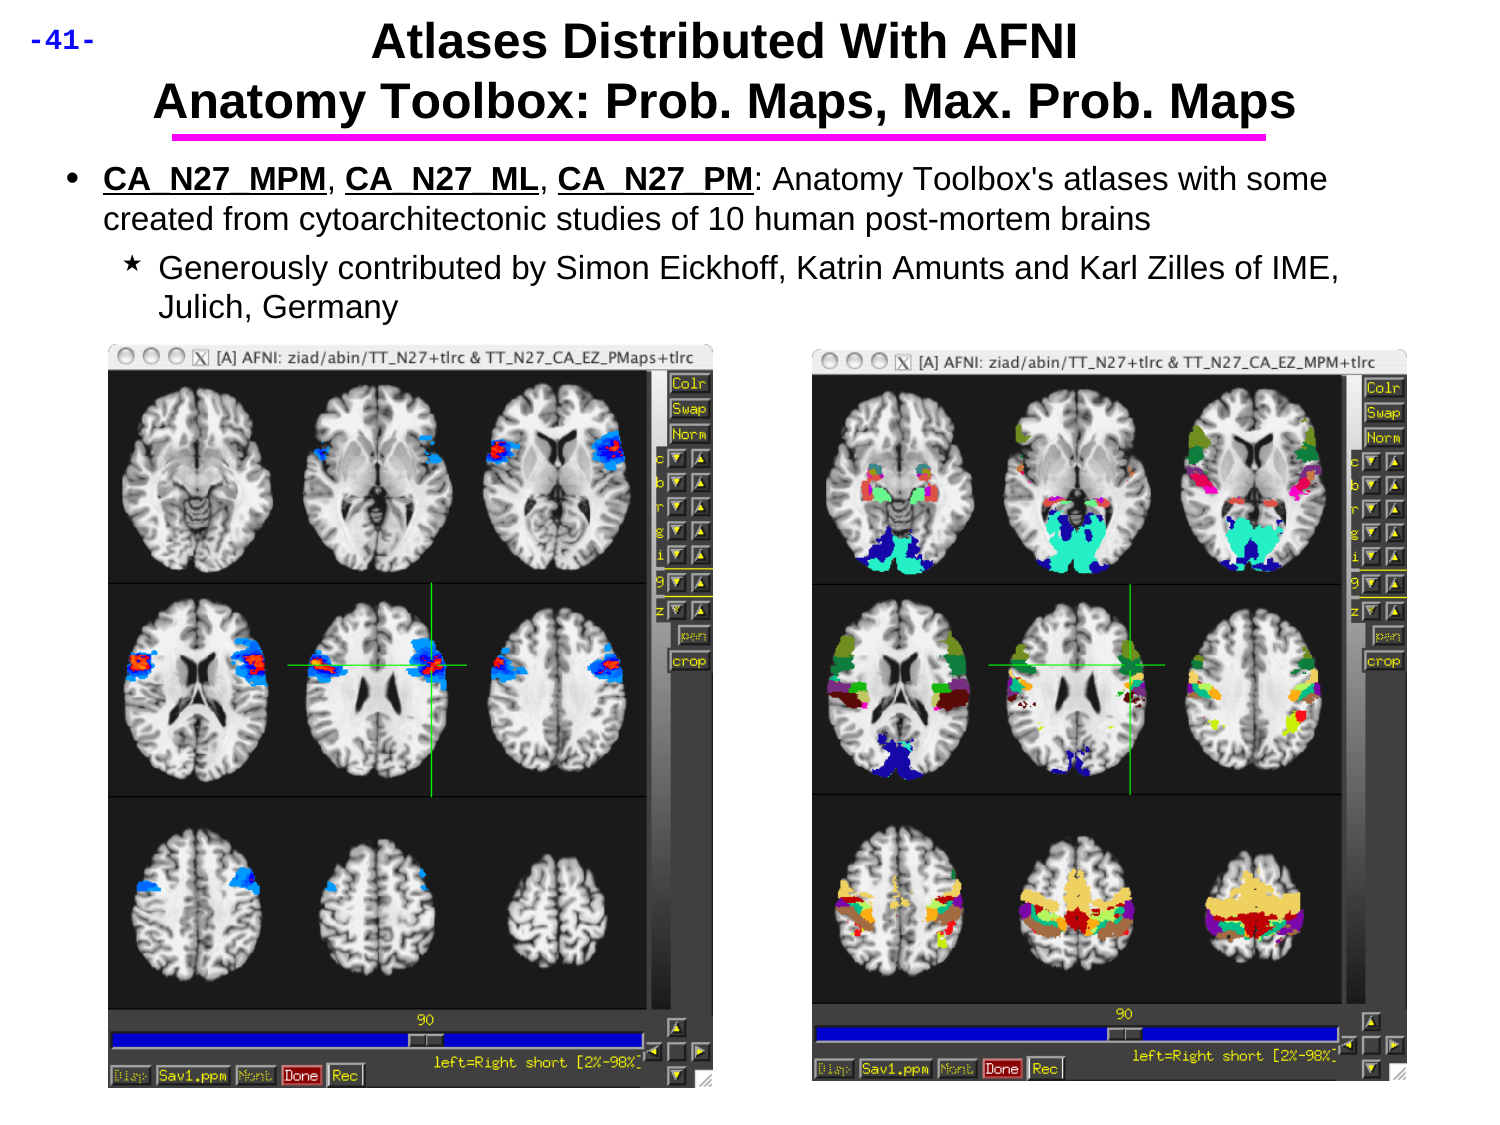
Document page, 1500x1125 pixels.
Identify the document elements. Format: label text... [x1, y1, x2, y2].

picture [812, 349, 1407, 1081]
text_box CA_N27_MPM, CA_N27_ML, CA_N27_PM: Anatomy Toolbox's atlases with some created from cytoarchitectonic studies of 10 human post-mortem brains Generously contributed by Simon Eickhoff, Katrin Amunts and Karl Zilles of IME, Julich, Germany [50, 149, 1401, 350]
text_box Atlases Distributed With AFNI Anatomy Toolbox: Prob. Maps, Max. Prob. Maps [87, 24, 1363, 113]
picture [108, 344, 713, 1088]
